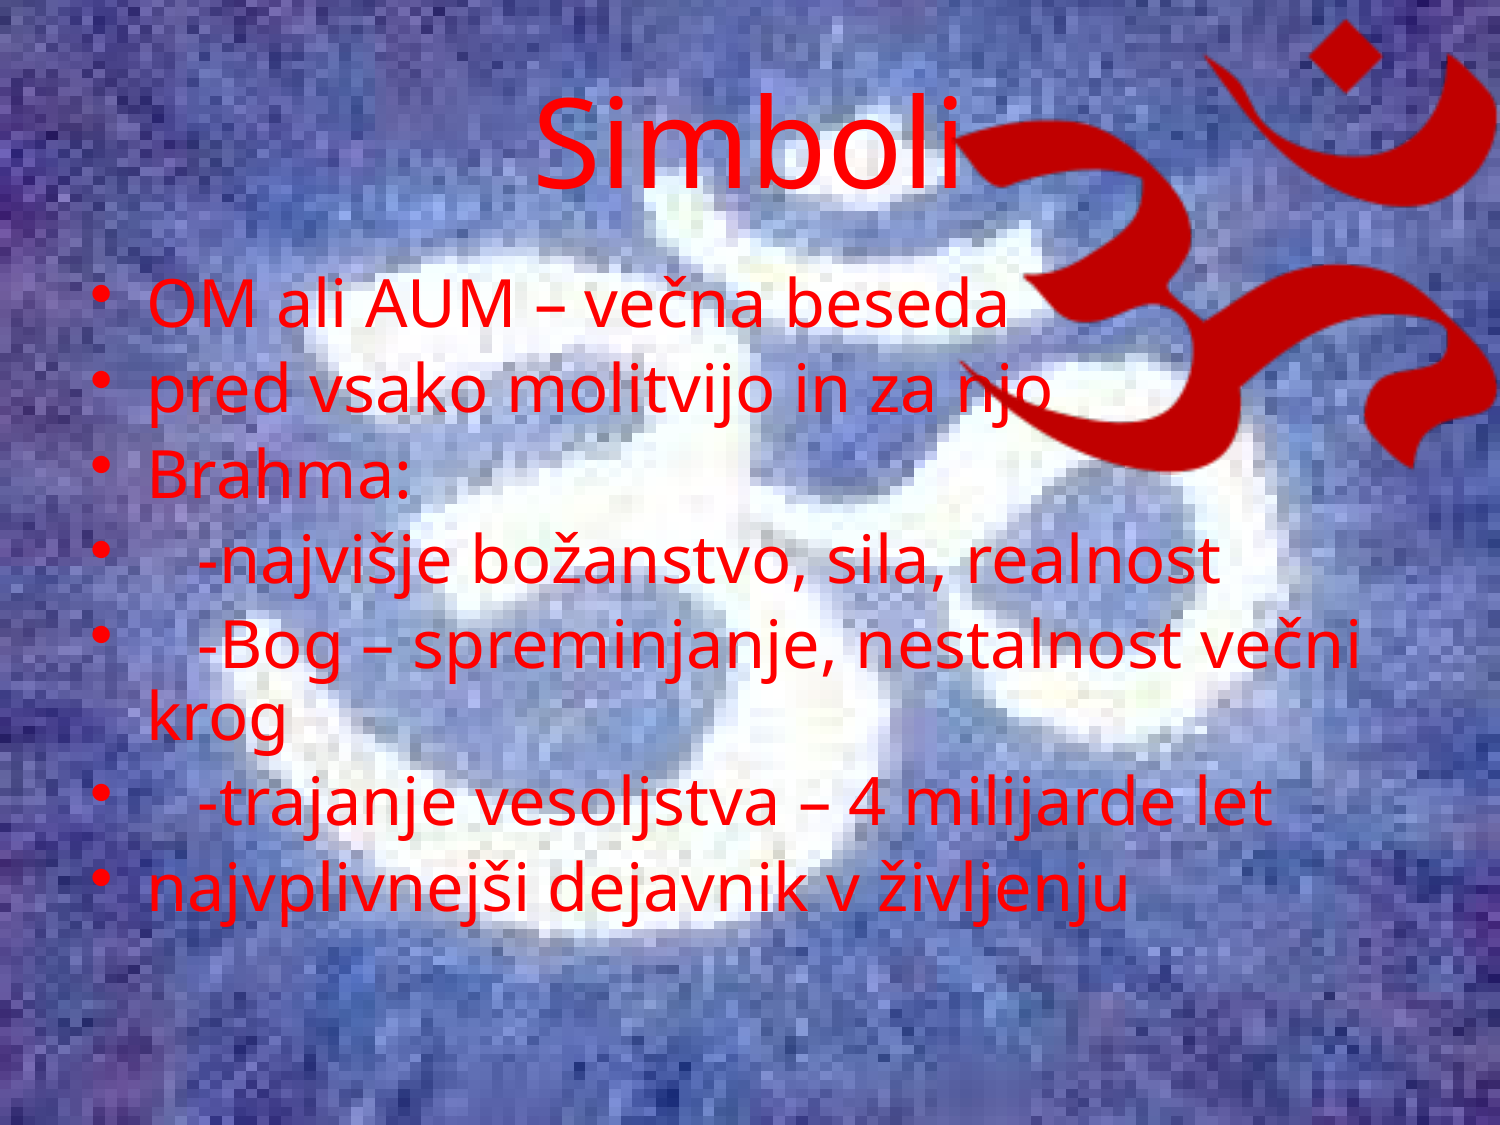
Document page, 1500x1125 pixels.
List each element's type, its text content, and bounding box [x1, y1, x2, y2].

title Simboli [75, 45, 950, 233]
picture [0, 0, 1500, 1125]
list OM ali AUM – večna beseda pred vsako molitvijo in za njo Brahma: -najvišje božanstvo, sila, realnost -Bog – spreminjanje, nestalnost večni krog -trajanje vesoljstva – 4 milijarde let najvplivnejši dejavnik v življenju [75, 262, 1425, 1005]
